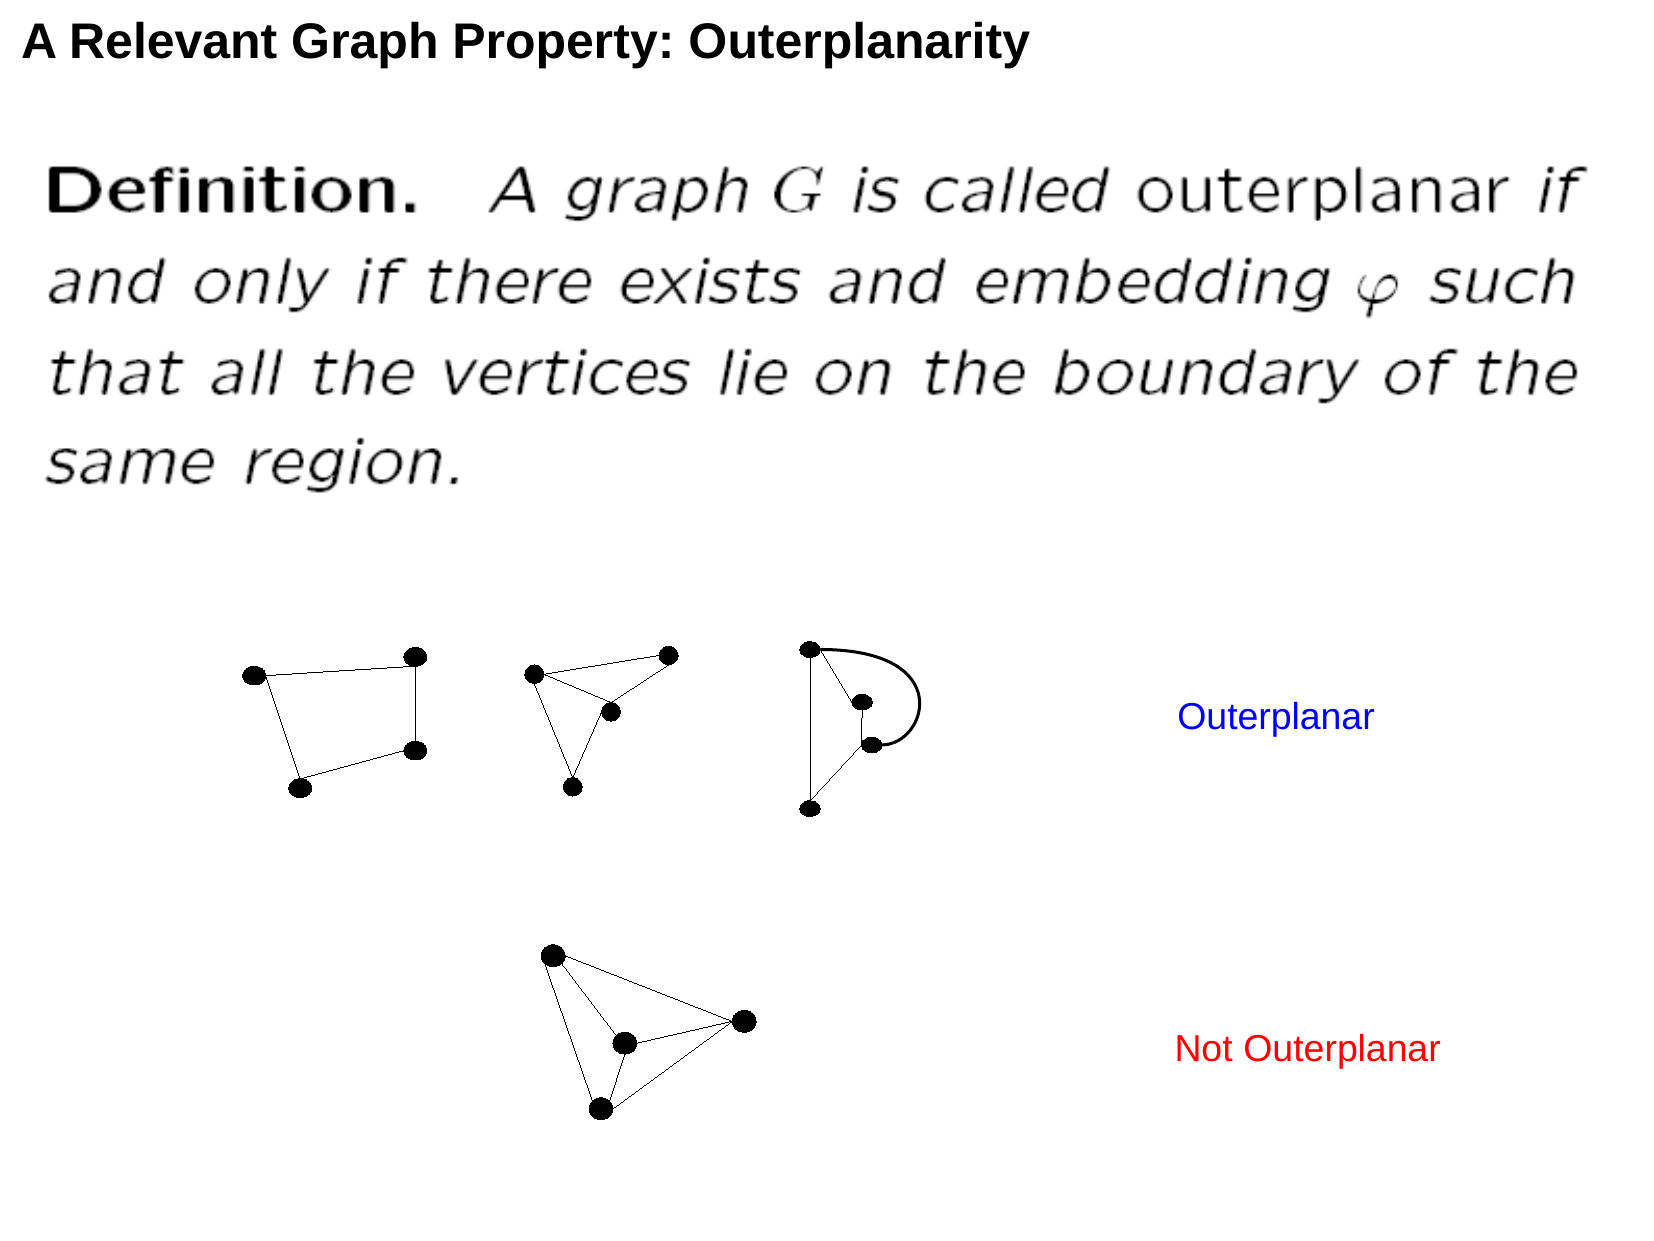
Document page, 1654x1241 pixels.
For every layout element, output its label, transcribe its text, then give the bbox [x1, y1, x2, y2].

text_box [851, 694, 873, 710]
text_box [799, 800, 821, 817]
text_box [799, 641, 820, 658]
text_box [601, 702, 621, 722]
text_box Not Outerplanar [1159, 1019, 1457, 1077]
text_box [524, 664, 544, 684]
text_box [288, 778, 312, 798]
text_box [403, 741, 427, 760]
text_box [403, 647, 427, 667]
text_box Outerplanar [1162, 688, 1426, 746]
text_box [732, 1010, 757, 1033]
text_box [242, 666, 266, 685]
text_box [612, 1032, 637, 1055]
text_box A Relevant Graph Property: Outerplanarity [6, 6, 1163, 79]
text_box [563, 777, 583, 797]
text_box [659, 646, 679, 665]
text_box [861, 737, 882, 753]
picture [33, 159, 1617, 504]
text_box [589, 1097, 613, 1120]
text_box [541, 944, 566, 967]
